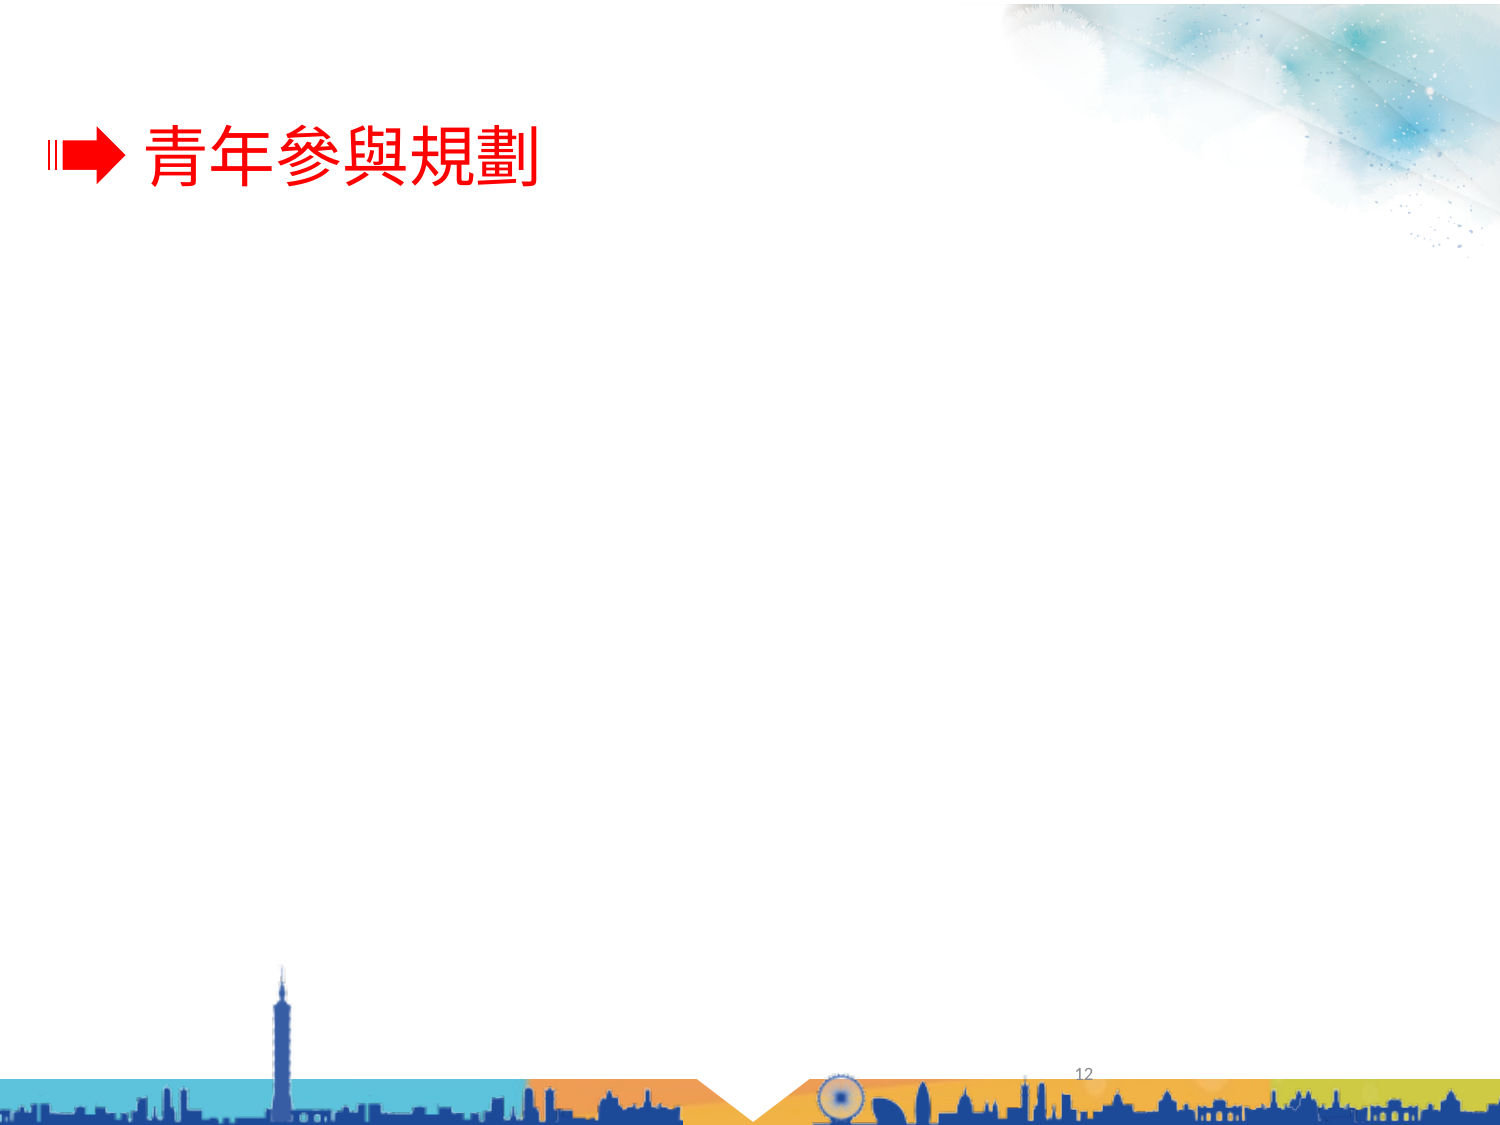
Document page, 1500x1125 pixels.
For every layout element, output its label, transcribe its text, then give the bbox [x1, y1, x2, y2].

text_box [46, 139, 51, 171]
text_box [1059, 1042, 1397, 1103]
text_box [61, 123, 128, 188]
text_box [54, 139, 58, 171]
text_box 青年參與規劃 [127, 107, 1419, 202]
